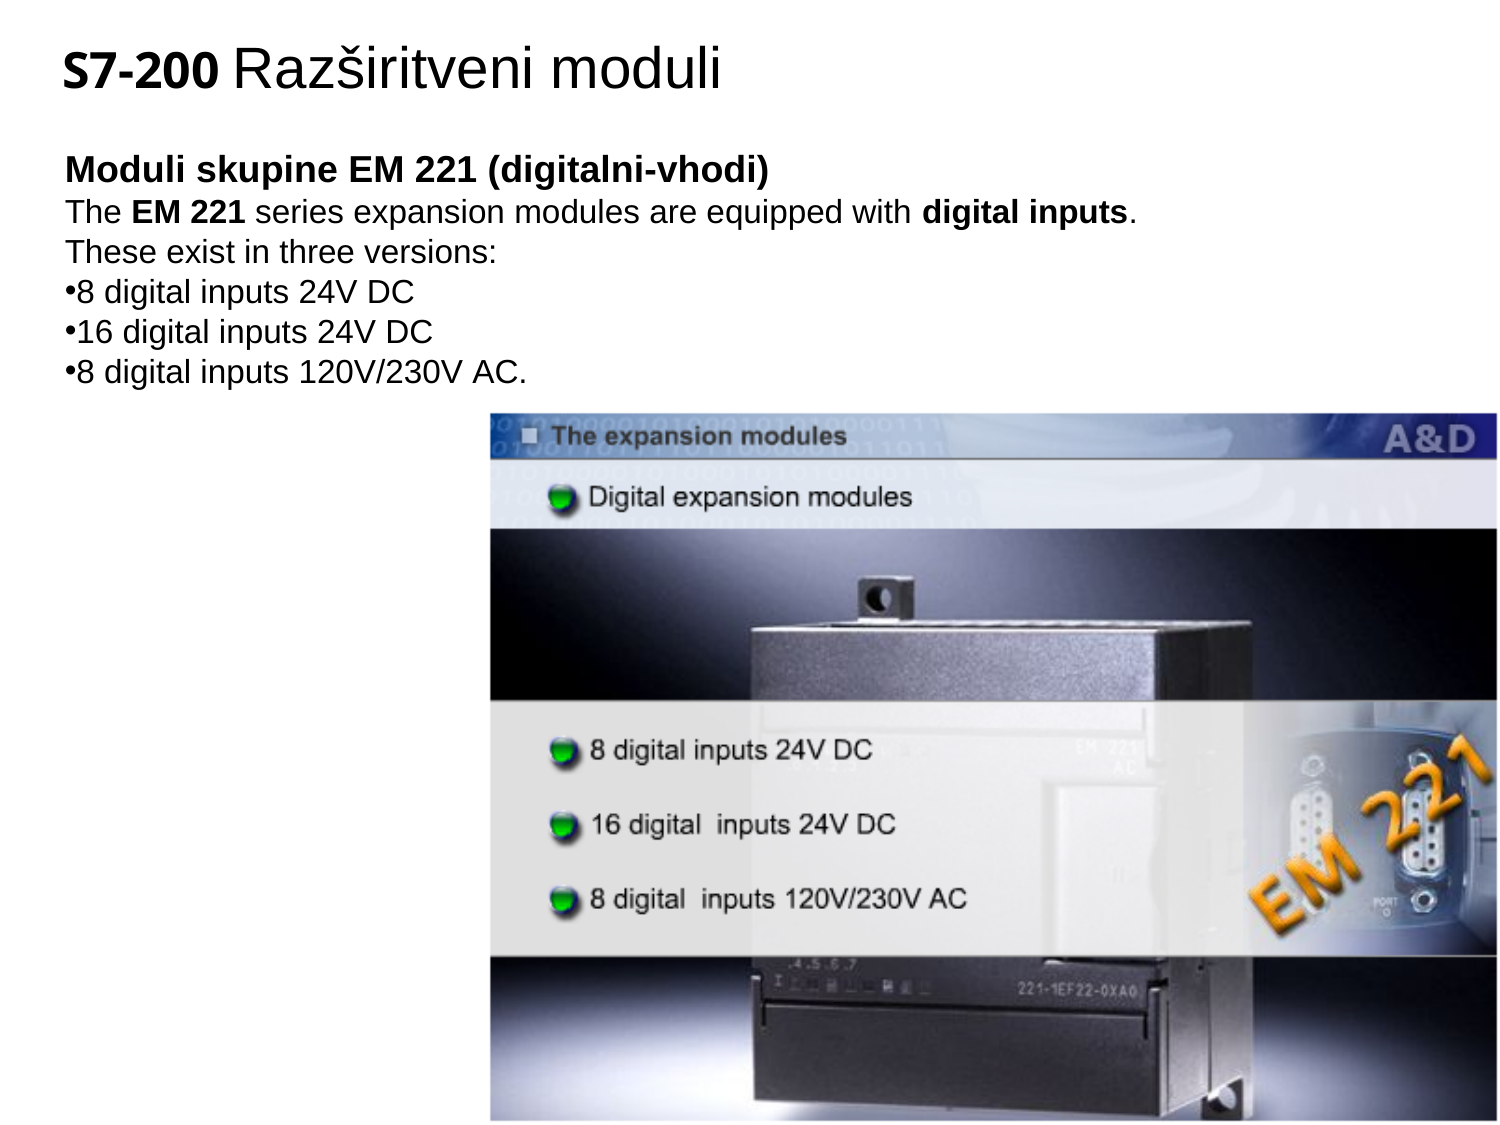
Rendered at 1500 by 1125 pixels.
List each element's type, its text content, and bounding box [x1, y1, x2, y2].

text_box Moduli skupine EM 221 (digitalni-vhodi) The EM 221 series expansion modules are equipped with digital inputs. These exist in three versions: 8 digital inputs 24V DC 16 digital inputs 24V DC 8 digital inputs 120V/230V AC. [50, 137, 1463, 398]
picture [487, 410, 1500, 1125]
text_box S7-200 Razširitveni moduli [47, 22, 739, 108]
